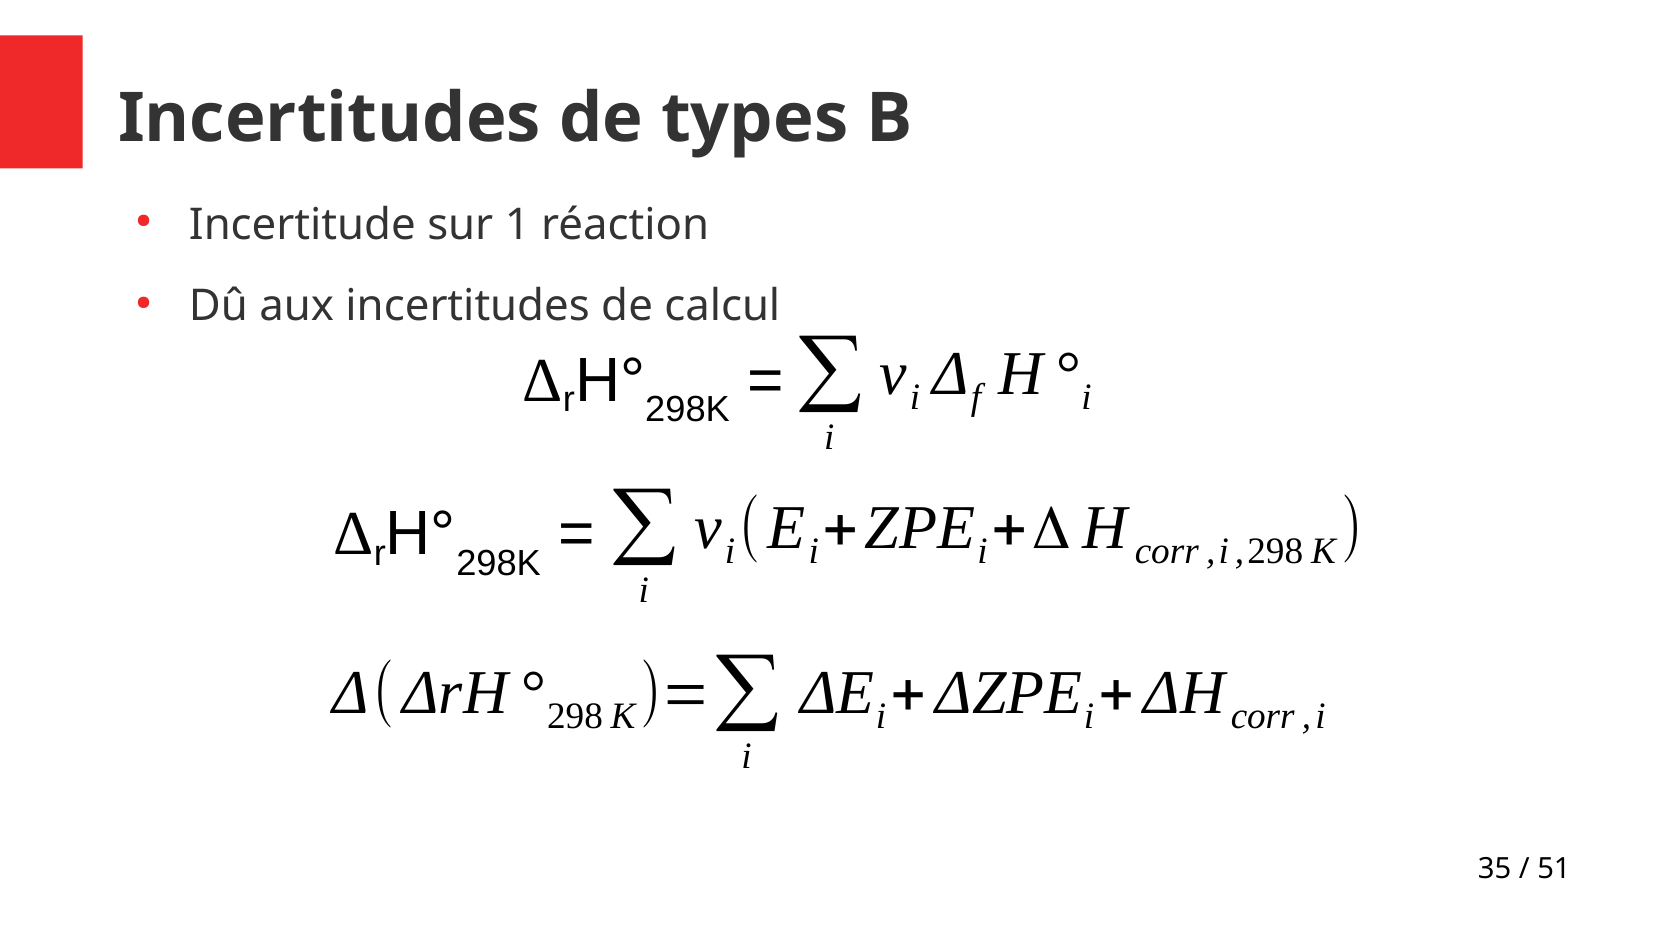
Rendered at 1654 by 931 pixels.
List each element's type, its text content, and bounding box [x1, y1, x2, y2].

text_box ΔrH°298K = [507, 337, 922, 438]
chart [788, 330, 1099, 458]
list Incertitude sur 1 réaction Dû aux incertitudes de calcul [118, 192, 1536, 402]
text_box ΔrH°298K = [318, 490, 733, 591]
chart [321, 649, 1332, 777]
chart [602, 484, 1369, 612]
title Incertitudes de types B [118, 37, 1571, 193]
